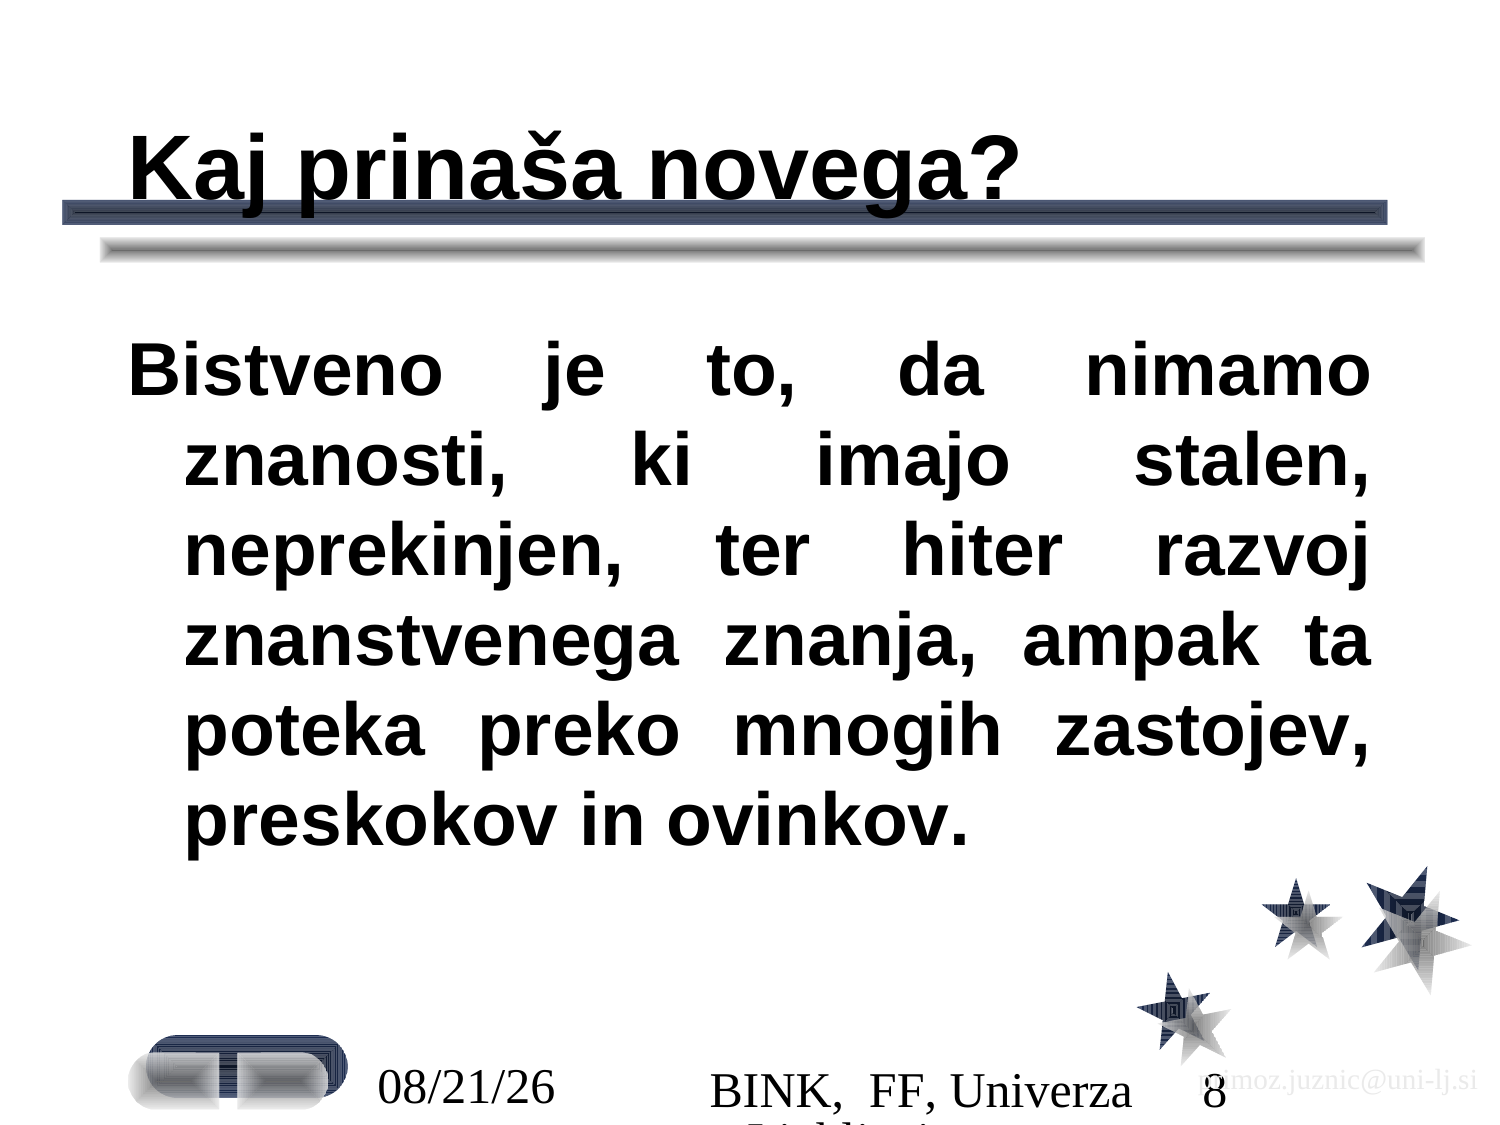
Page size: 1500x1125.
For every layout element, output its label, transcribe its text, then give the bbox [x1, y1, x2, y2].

list Bistveno je to, da nimamo znanosti, ki imajo stalen, neprekinjen, ter hiter razvoj znanstvenega znanja, ampak ta poteka preko mnogih zastojev, preskokov in ovinkov. [112, 312, 1388, 988]
title Kaj prinaša novega? [112, 37, 1388, 225]
